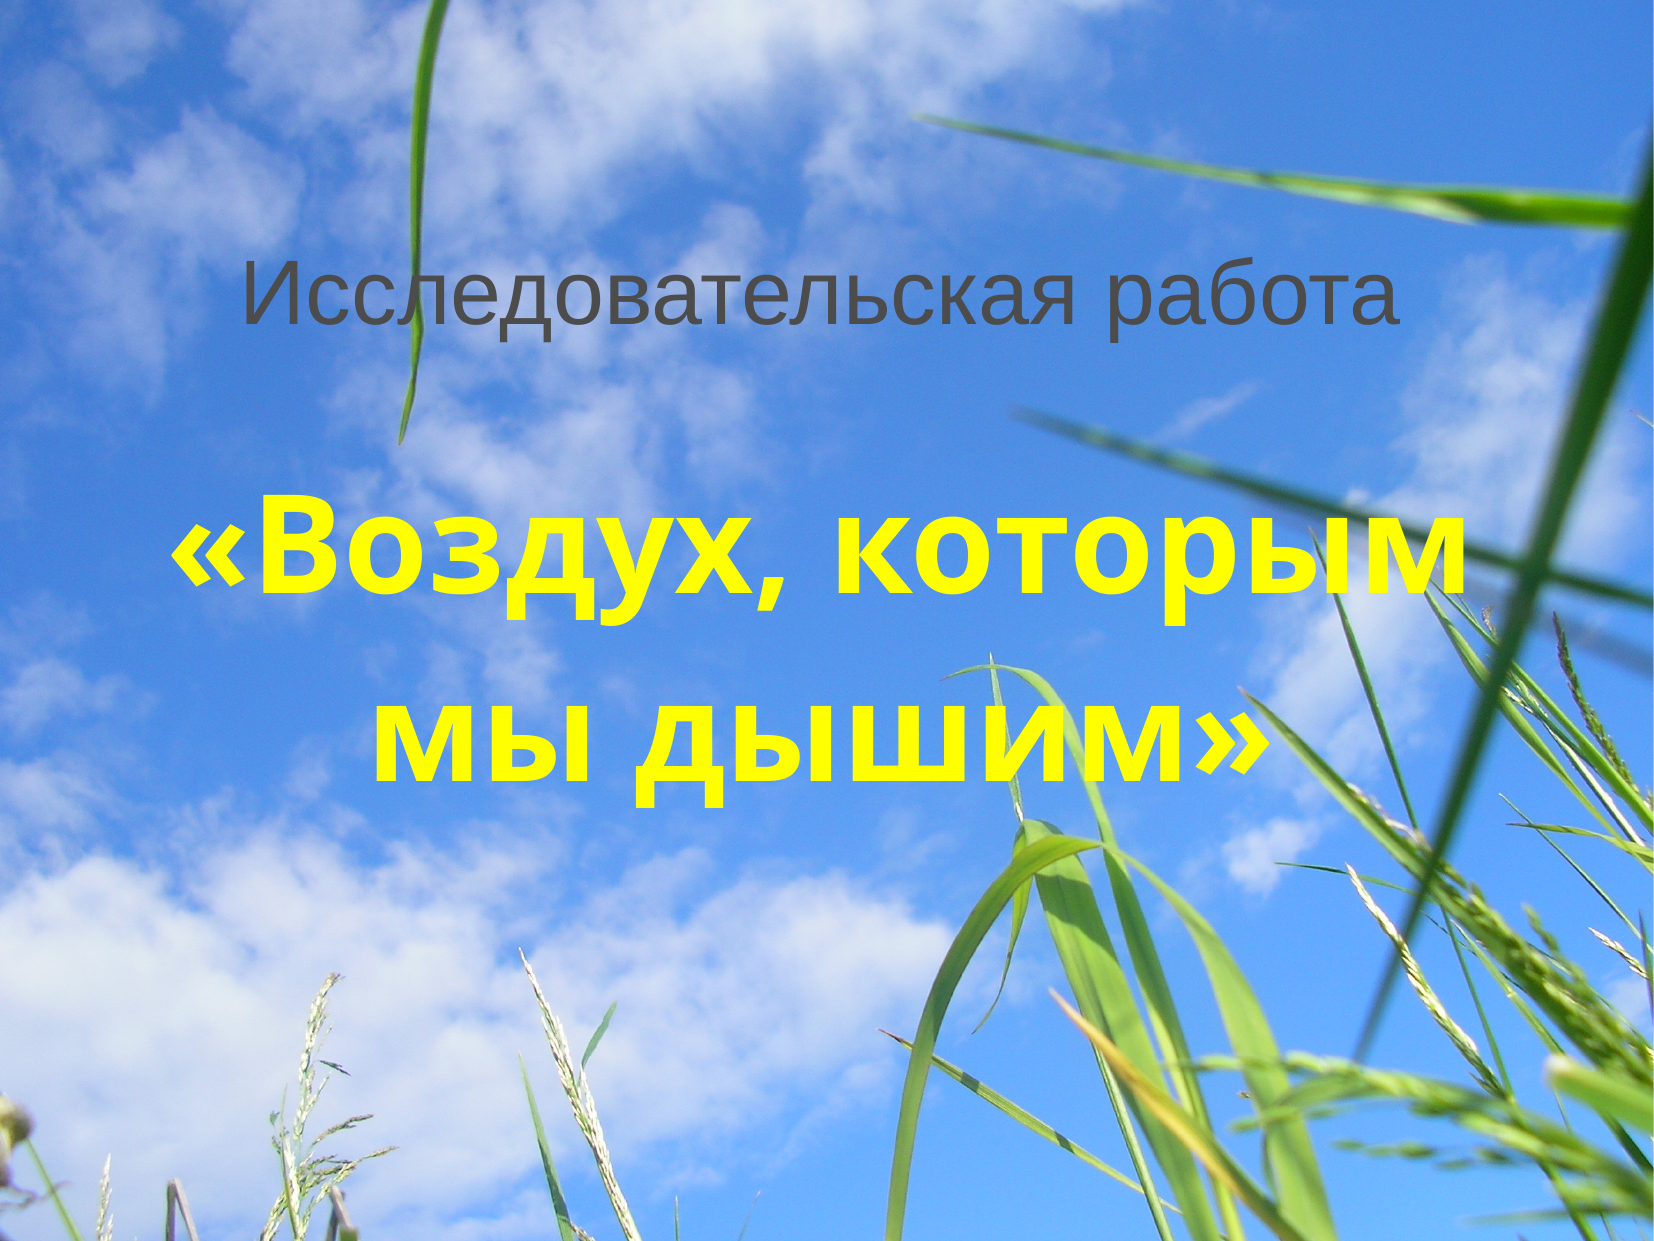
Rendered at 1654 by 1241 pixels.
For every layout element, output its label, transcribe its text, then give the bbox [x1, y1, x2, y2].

title Исследовательская работа «Воздух, которым мы дышим» [76, 147, 1565, 916]
picture [0, 0, 1654, 1241]
